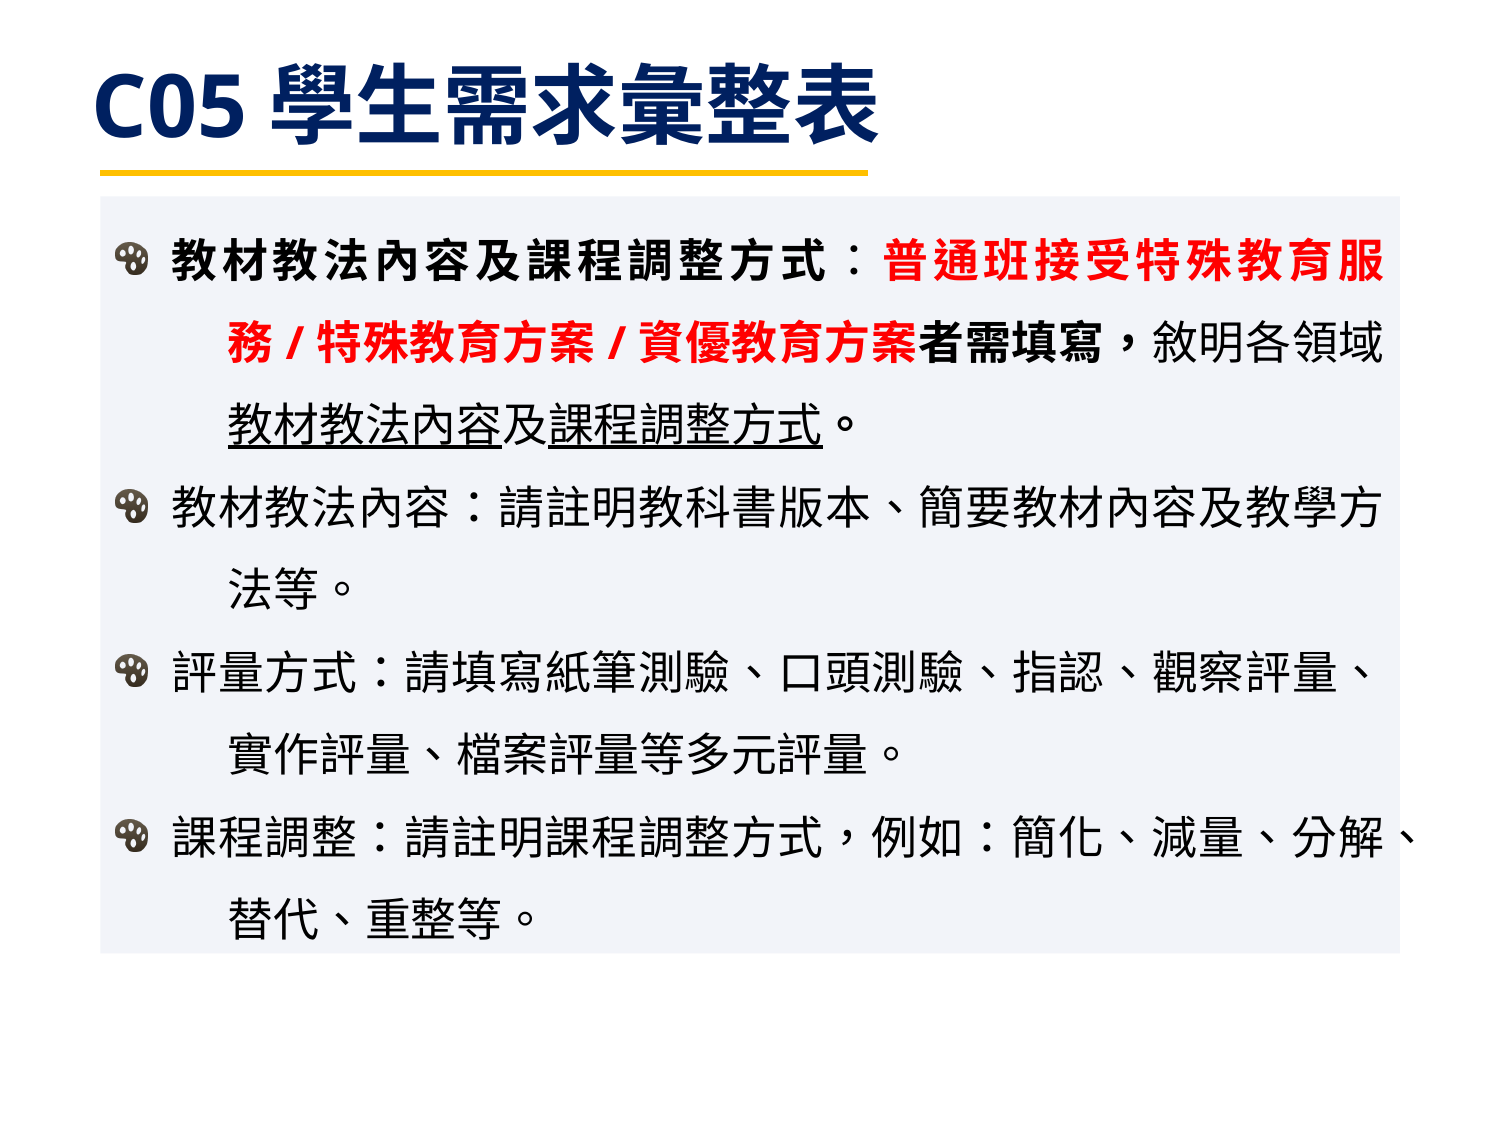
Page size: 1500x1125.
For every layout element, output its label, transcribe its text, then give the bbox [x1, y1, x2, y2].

text_box 教材教法內容及課程調整方式：普通班接受特殊教育服務/特殊教育方案/資優教育方案者需填寫，敘明各領域教材教法內容及課程調整方式。 教材教法內容：請註明教科書版本、簡要教材內容及教學方法等。 評量方式：請填寫紙筆測驗、口頭測驗、指認、觀察評量、實作評量、檔案評量等多元評量。 課程調整：請註明課程調整方式，例如：簡化、減量、分解、替代、重整等。 [100, 196, 1400, 952]
text_box C05學生需求彙整表 [76, 42, 890, 164]
